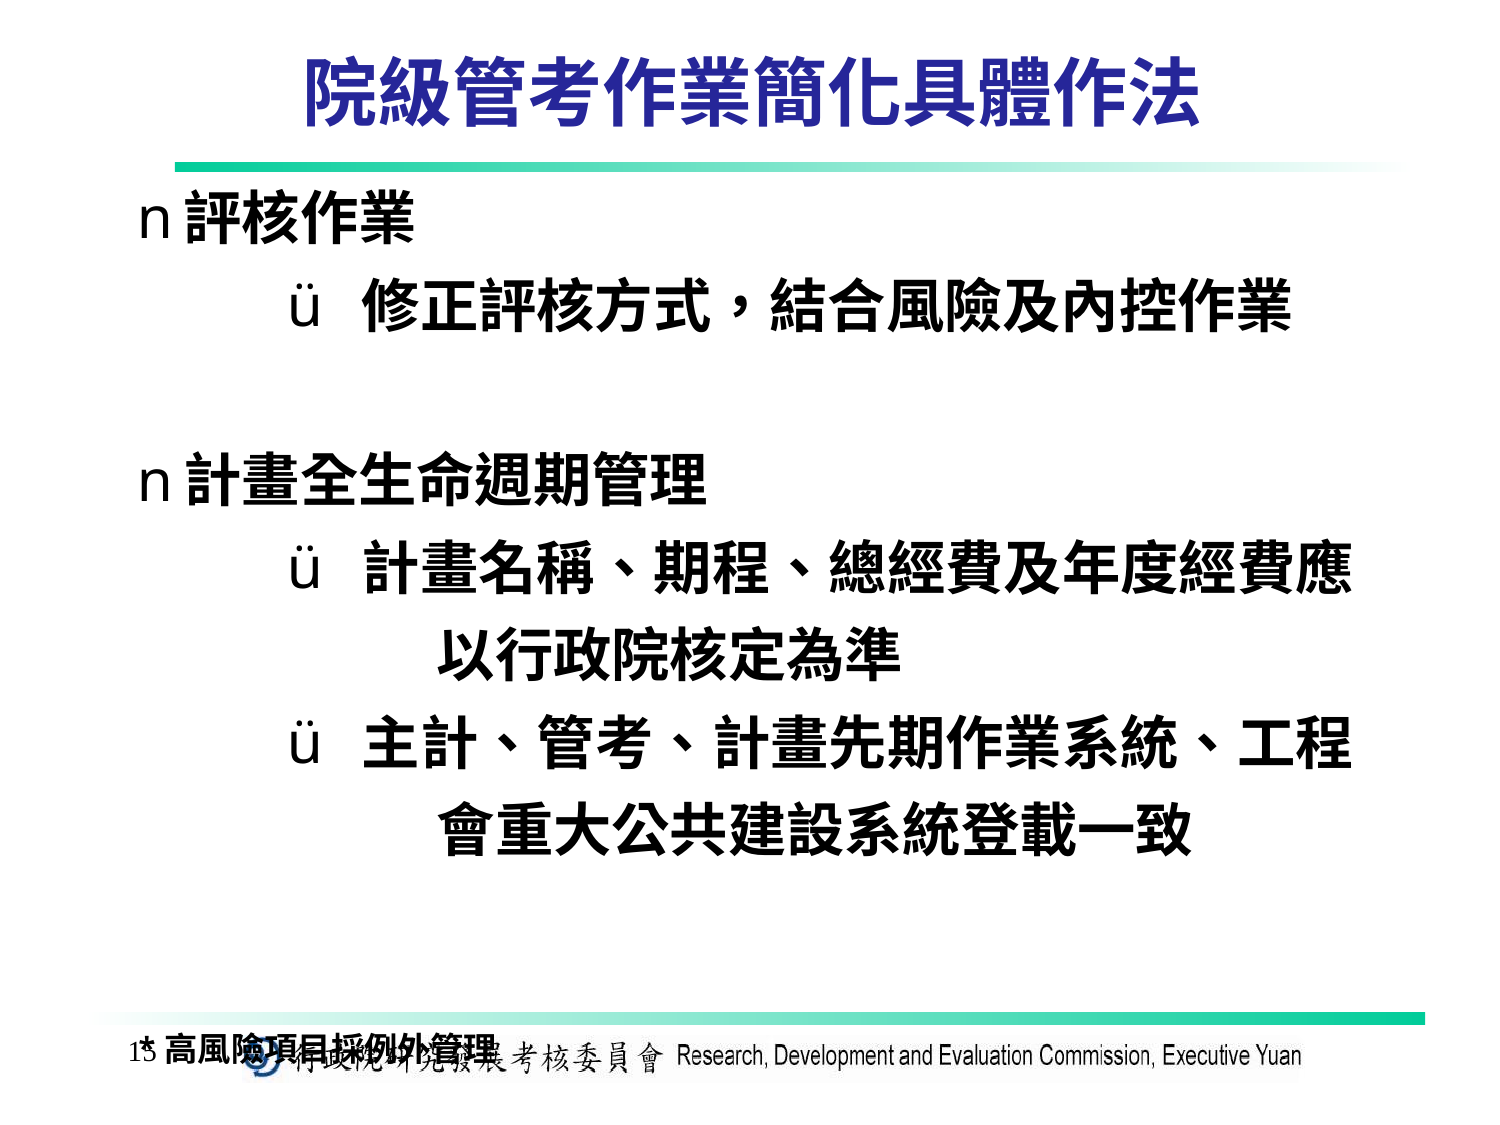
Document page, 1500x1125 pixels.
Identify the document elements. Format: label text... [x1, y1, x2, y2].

text_box *高風險項目採例外管理 [121, 1020, 1374, 1077]
title 院級管考作業簡化具體作法 [77, 38, 1428, 157]
text_box 評核作業 修正評核方式，結合風險及內控作業 計畫全生命週期管理 計畫名稱、期程、總經費及年度經費應以行政院核定為準 主計、管考、計畫先期作業系統、工程會重大公共建設系統登載一致 [122, 156, 1369, 871]
text_box [112, 1025, 426, 1101]
